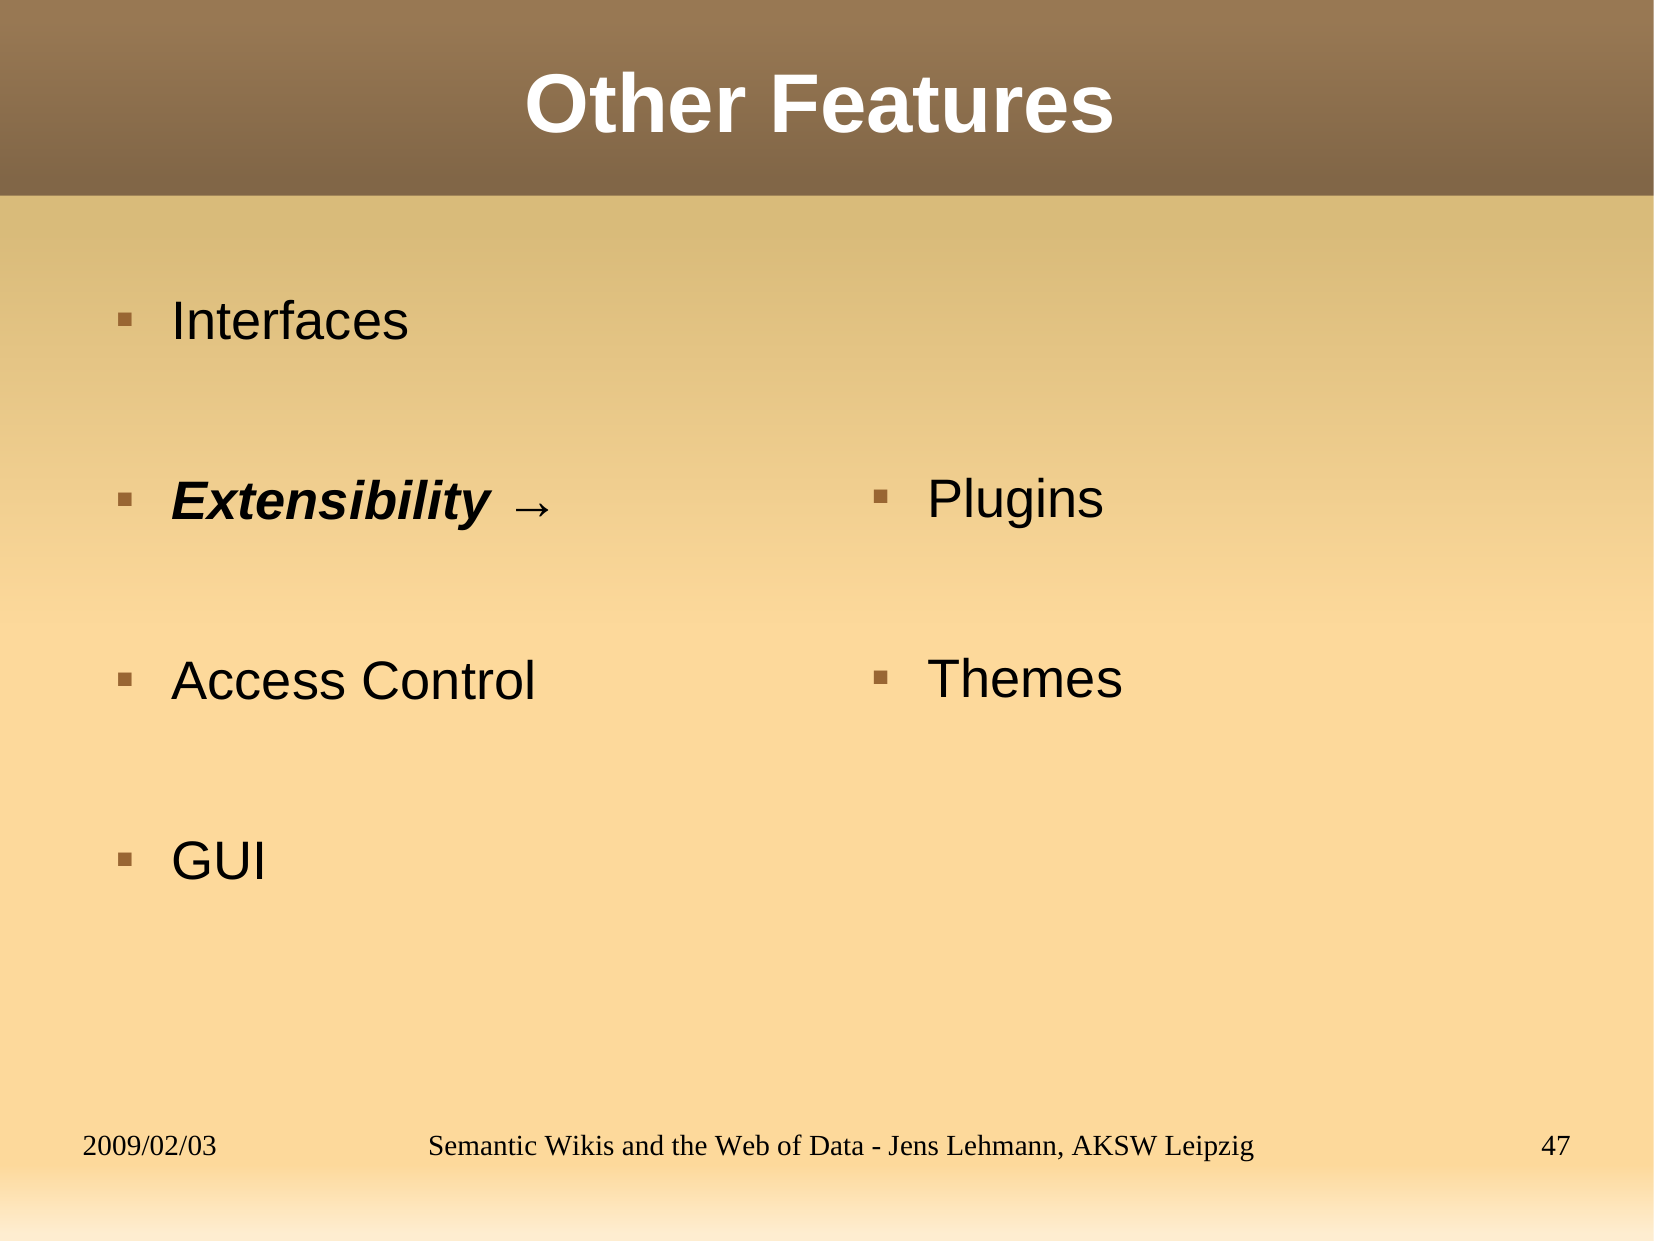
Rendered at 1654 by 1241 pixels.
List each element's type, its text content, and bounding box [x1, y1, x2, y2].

picture [0, 0, 1654, 1241]
list Plugins Themes [856, 377, 1583, 709]
list Interfaces Extensibility → Access Control GUI [100, 290, 827, 1109]
title Other Features [76, 0, 1565, 208]
